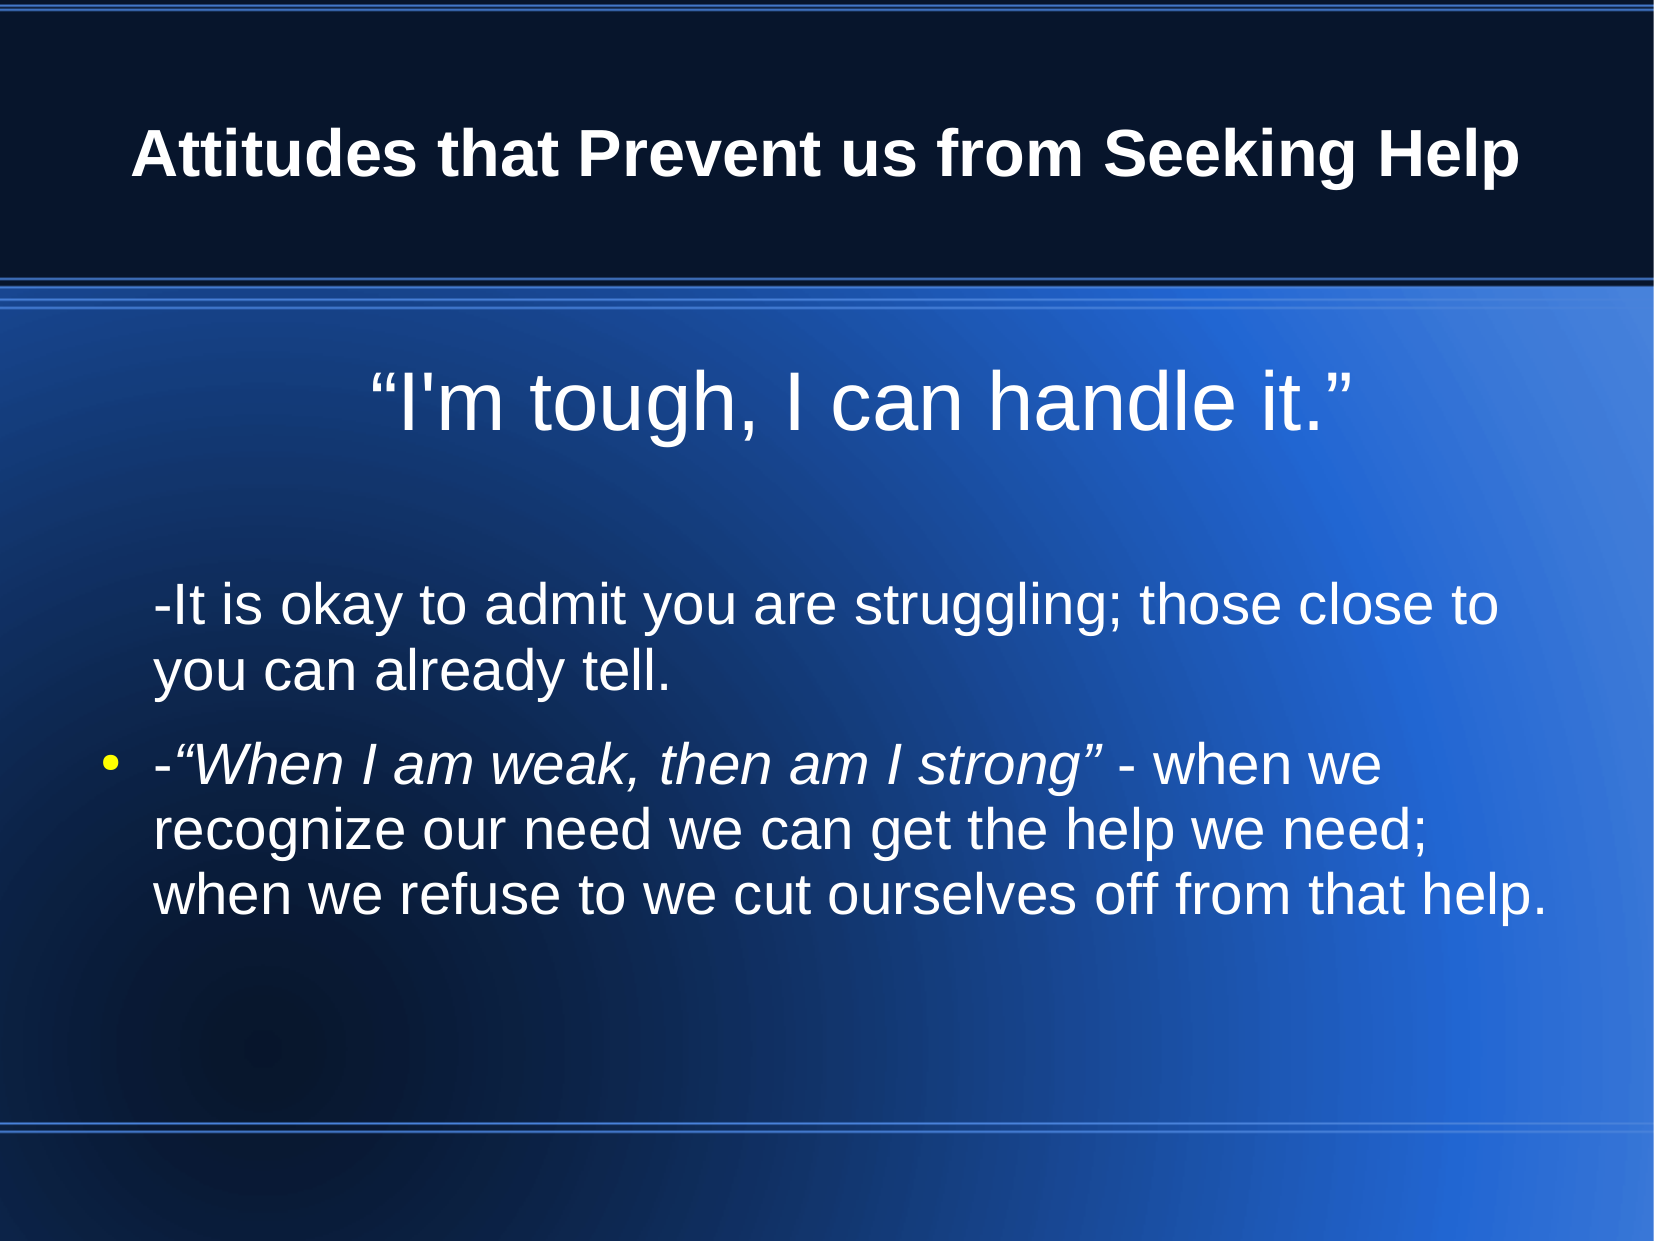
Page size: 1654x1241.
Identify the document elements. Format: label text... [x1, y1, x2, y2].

title Attitudes that Prevent us from Seeking Help [82, 49, 1571, 257]
list “I'm tough, I can handle it.” -It is okay to admit you are struggling; those close to you can already tell. -“When I am weak, then am I strong” - when we recognize our need we can get the help we need; when we refuse to we cut ourselves off from that help. [82, 355, 1571, 1125]
picture [0, 0, 1654, 1241]
